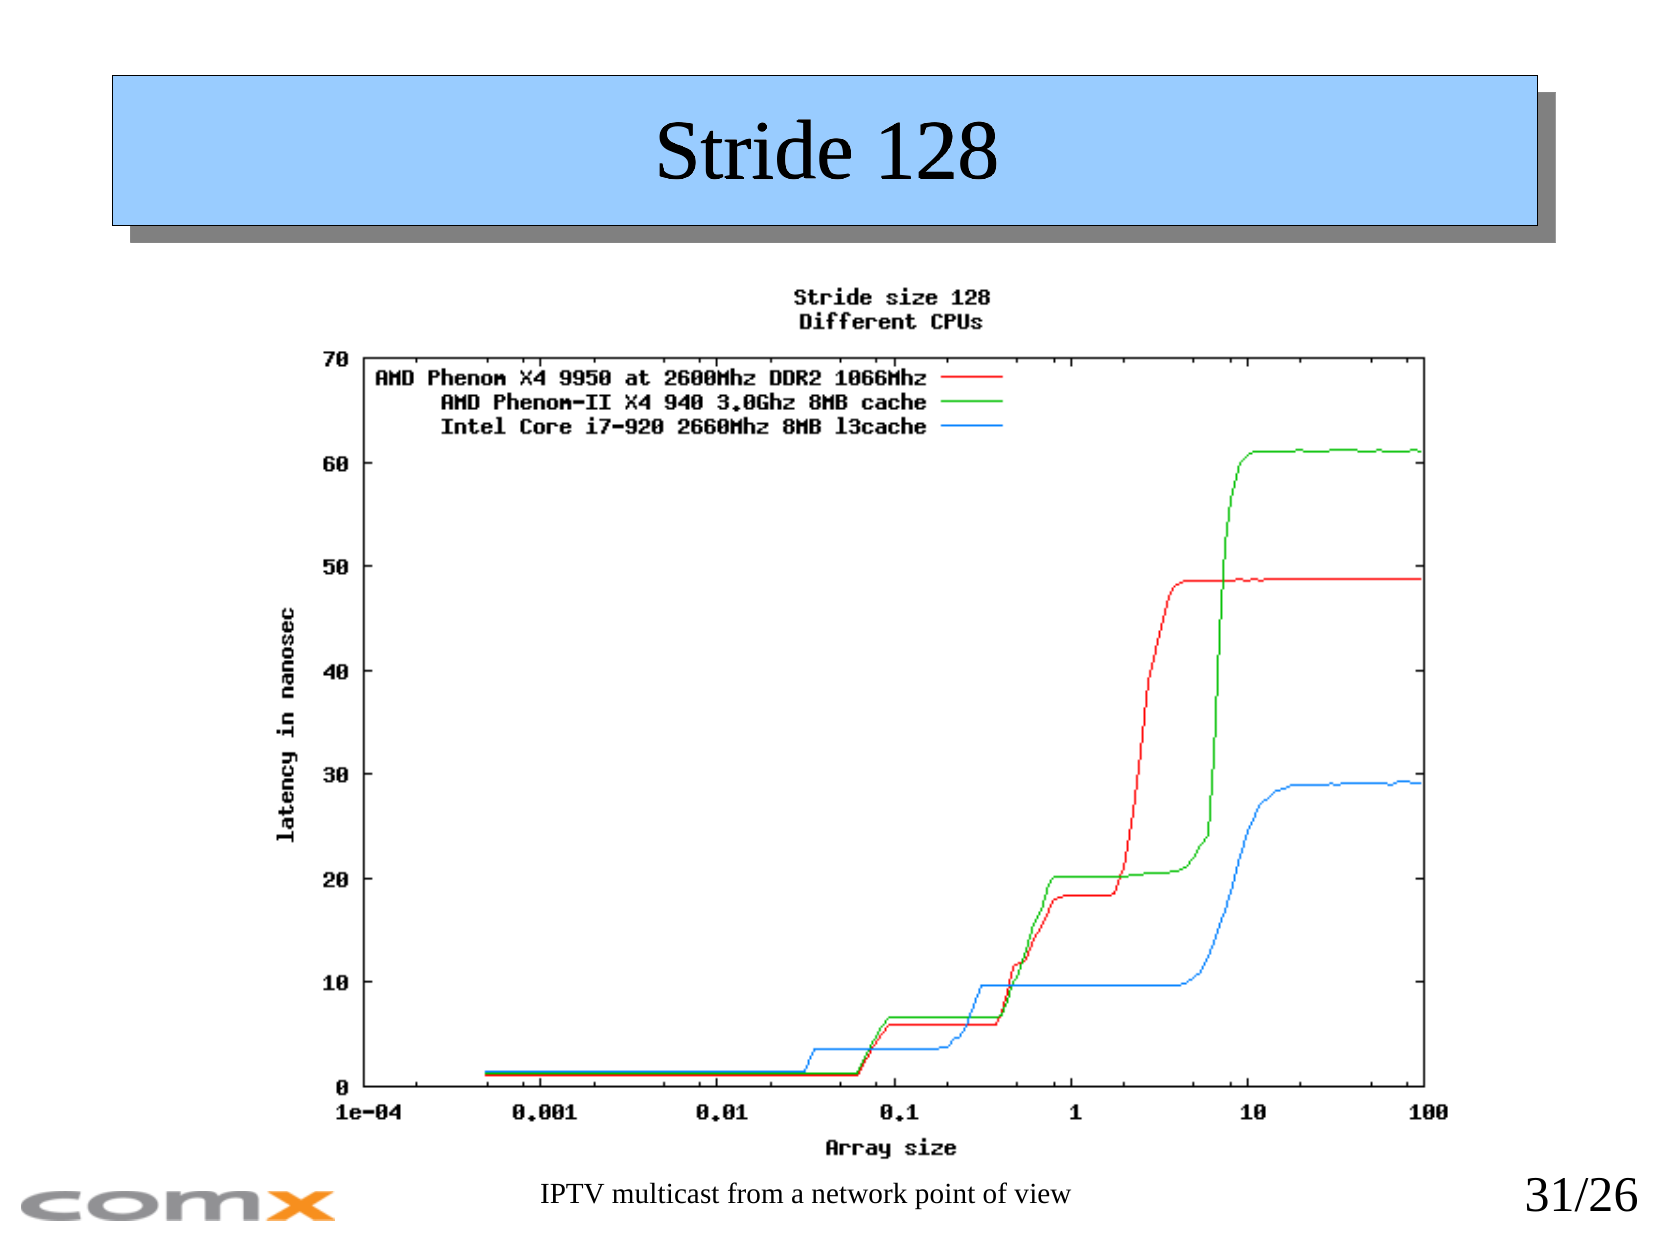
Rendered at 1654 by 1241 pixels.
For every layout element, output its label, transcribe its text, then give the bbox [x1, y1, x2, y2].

picture [21, 1191, 335, 1221]
title Stride 128 [116, 90, 1538, 211]
picture [262, 262, 1463, 1162]
